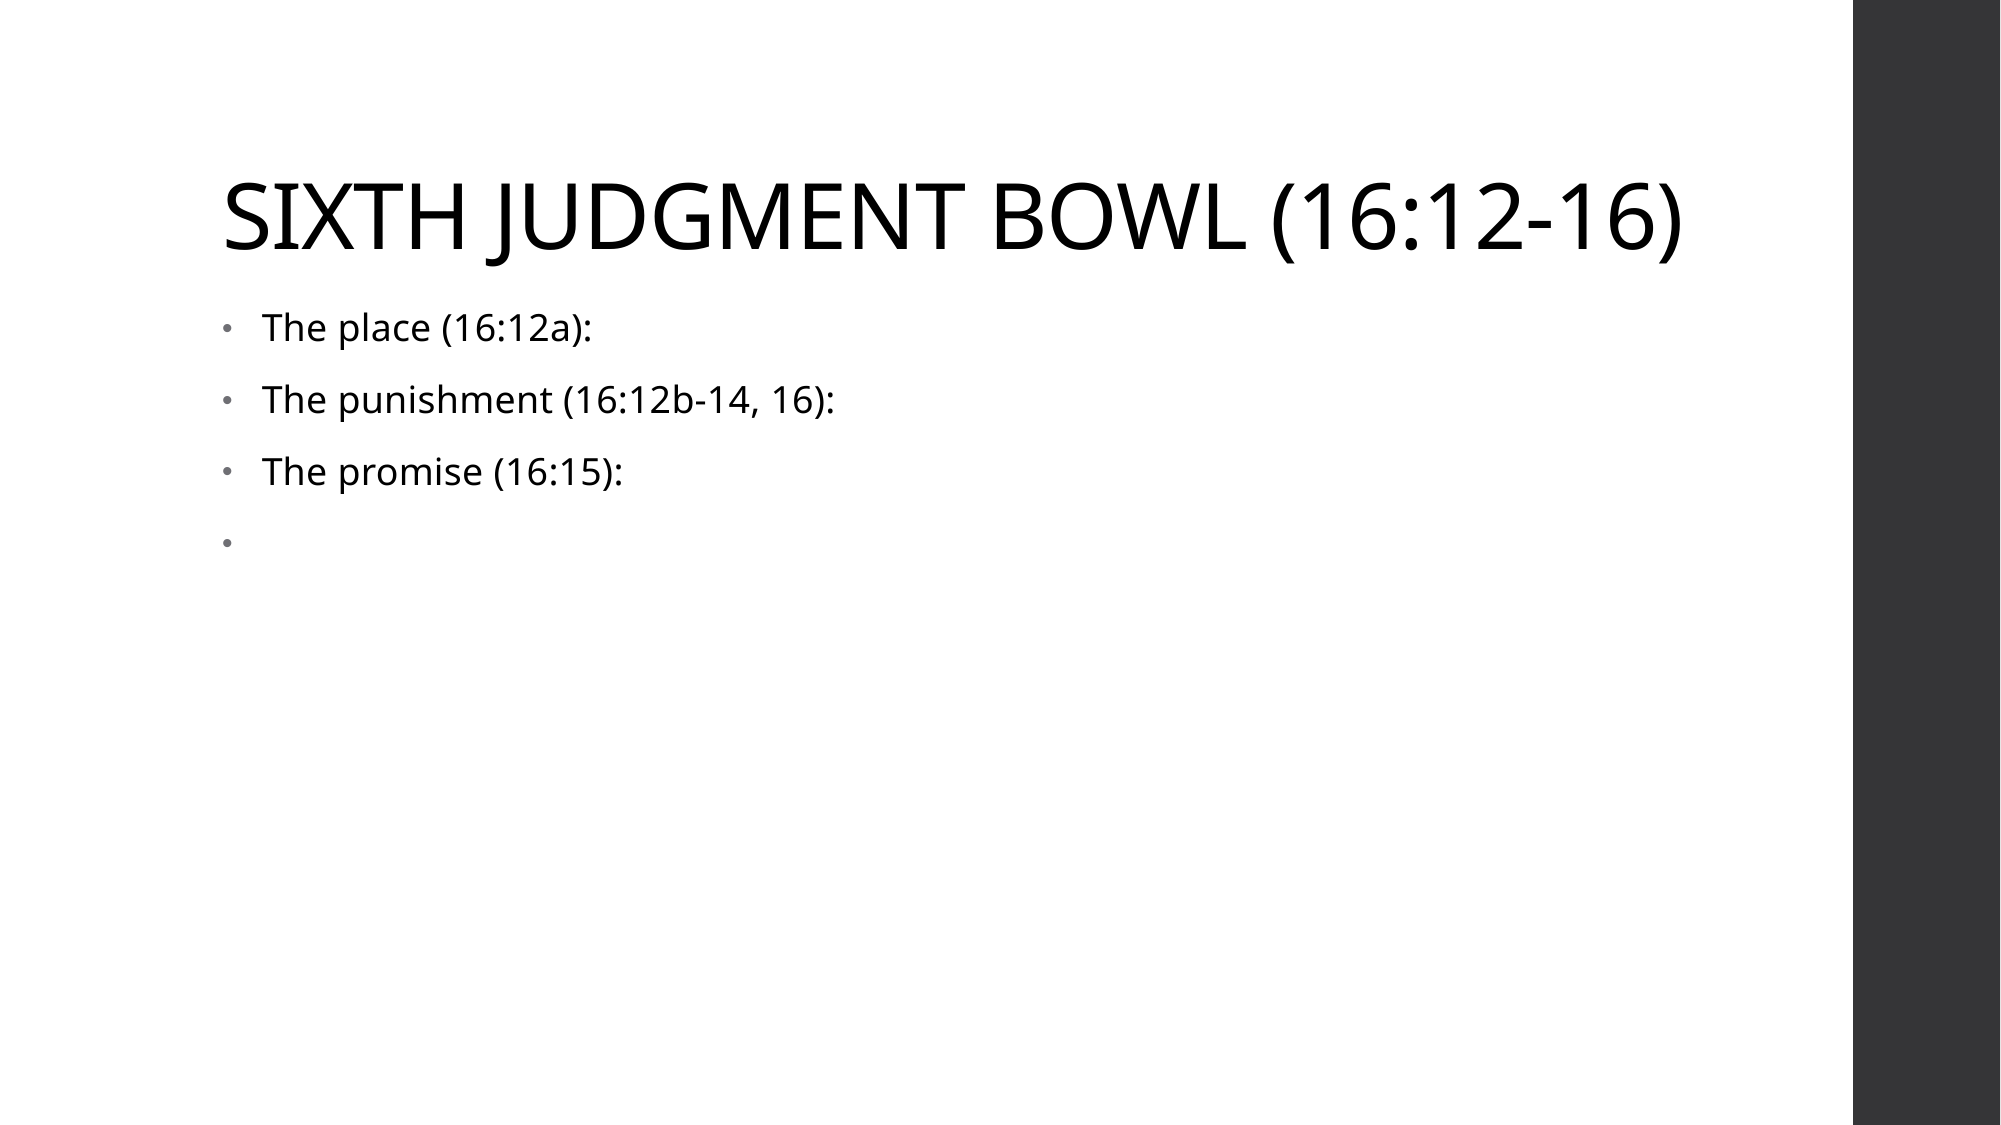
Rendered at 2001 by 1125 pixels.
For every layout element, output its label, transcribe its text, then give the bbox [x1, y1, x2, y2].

title SIXTH JUDGMENT BOWL (16:12-16) [206, 60, 1797, 278]
list The place (16:12a): The punishment (16:12b-14, 16): The promise (16:15): [206, 299, 1617, 1014]
